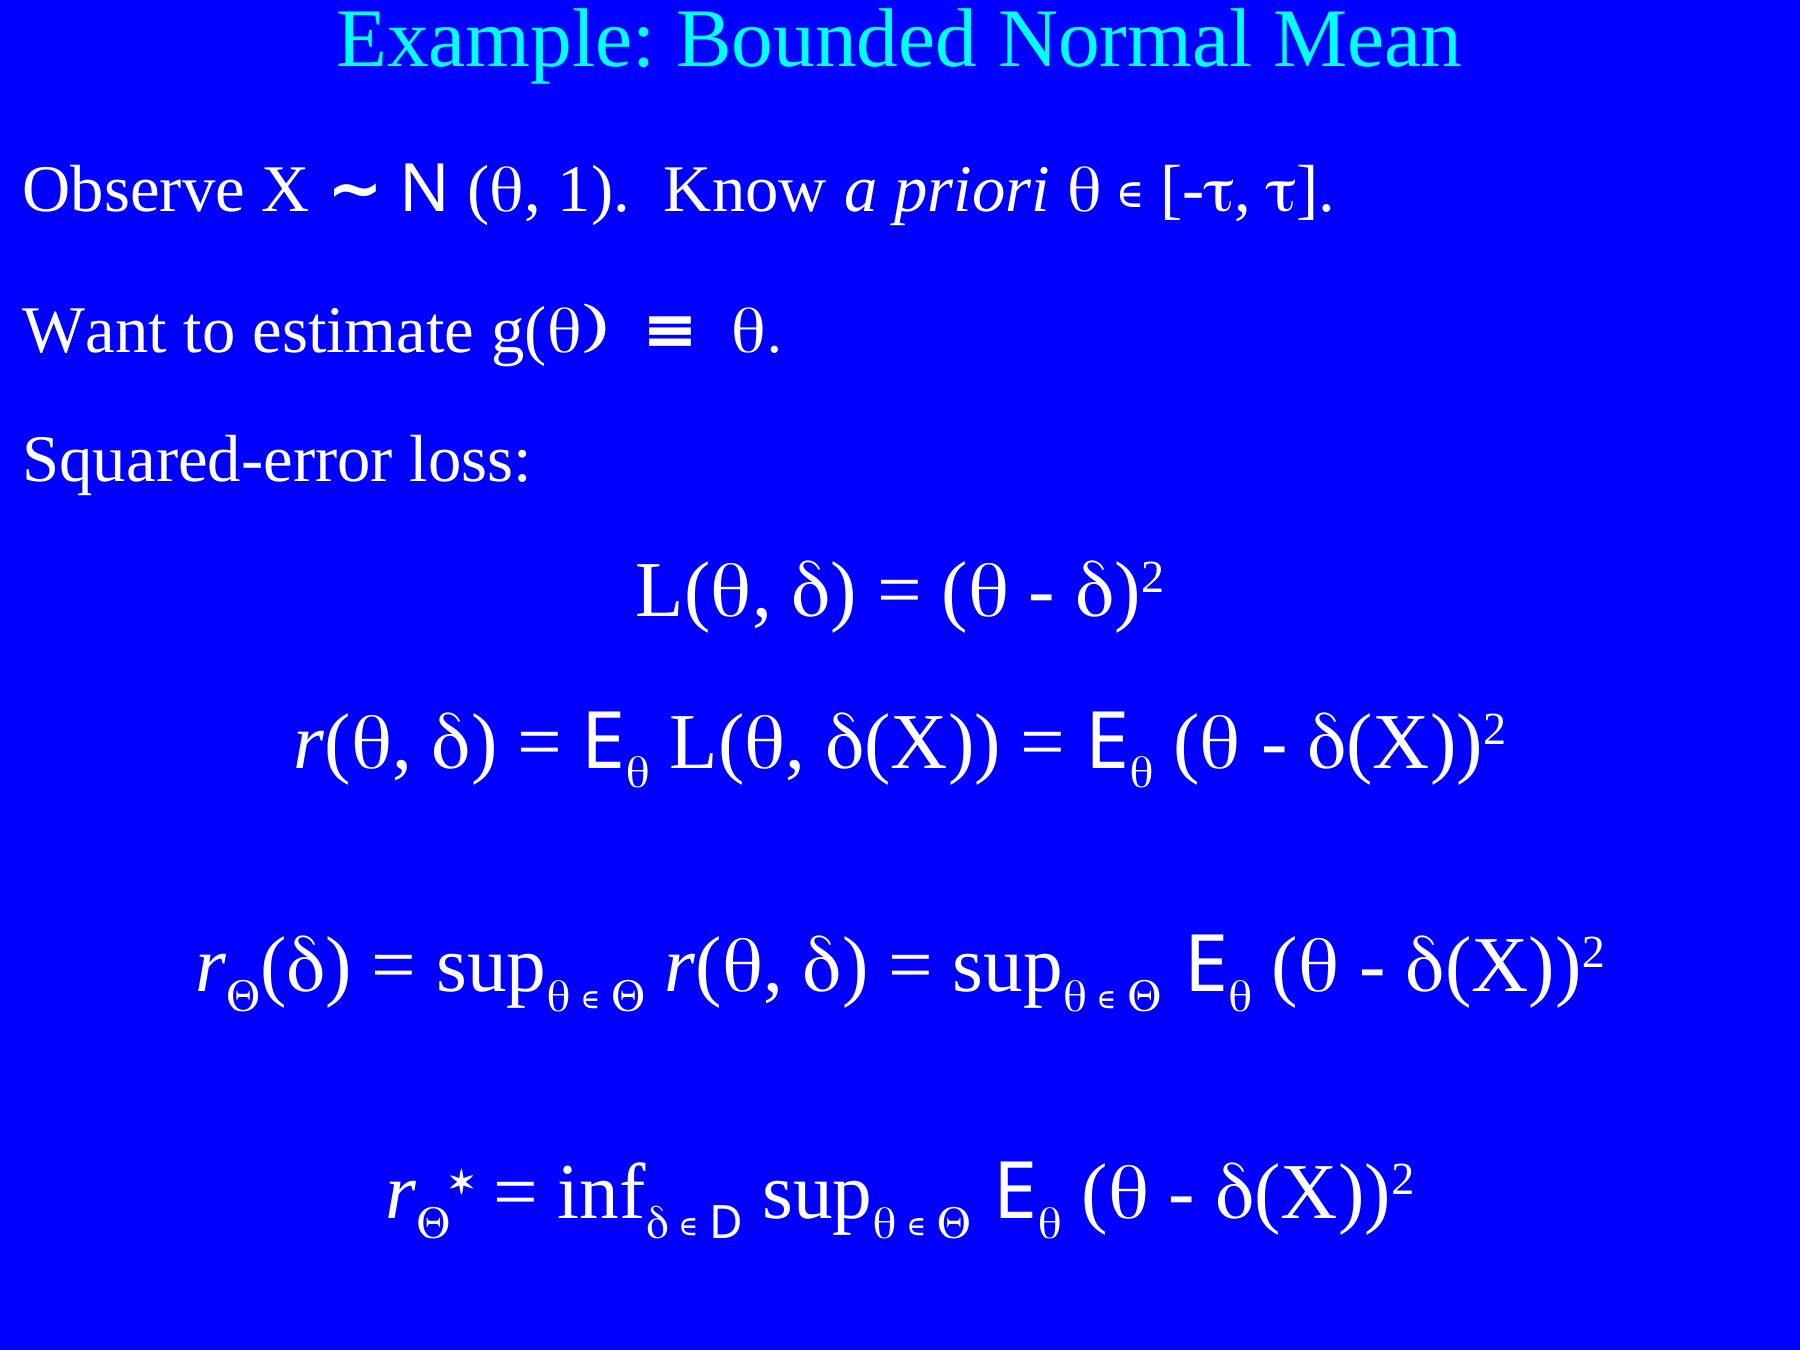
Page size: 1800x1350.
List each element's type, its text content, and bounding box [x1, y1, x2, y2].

title Example: Bounded Normal Mean [0, 0, 1800, 99]
list Observe X ∼ N (, ). Know a priori  ∊ [-, ]. Want to estimate g(≡ Squared-error loss: L(, ) = ( - )2 r(, ) = E L(, (X)) = E ( - (X))2 r() = sup ∊  r(, ) = sup ∊ E ( - (X))2 r = inf ∊ D sup ∊ E ( - (X))2 [0, 128, 1800, 1350]
